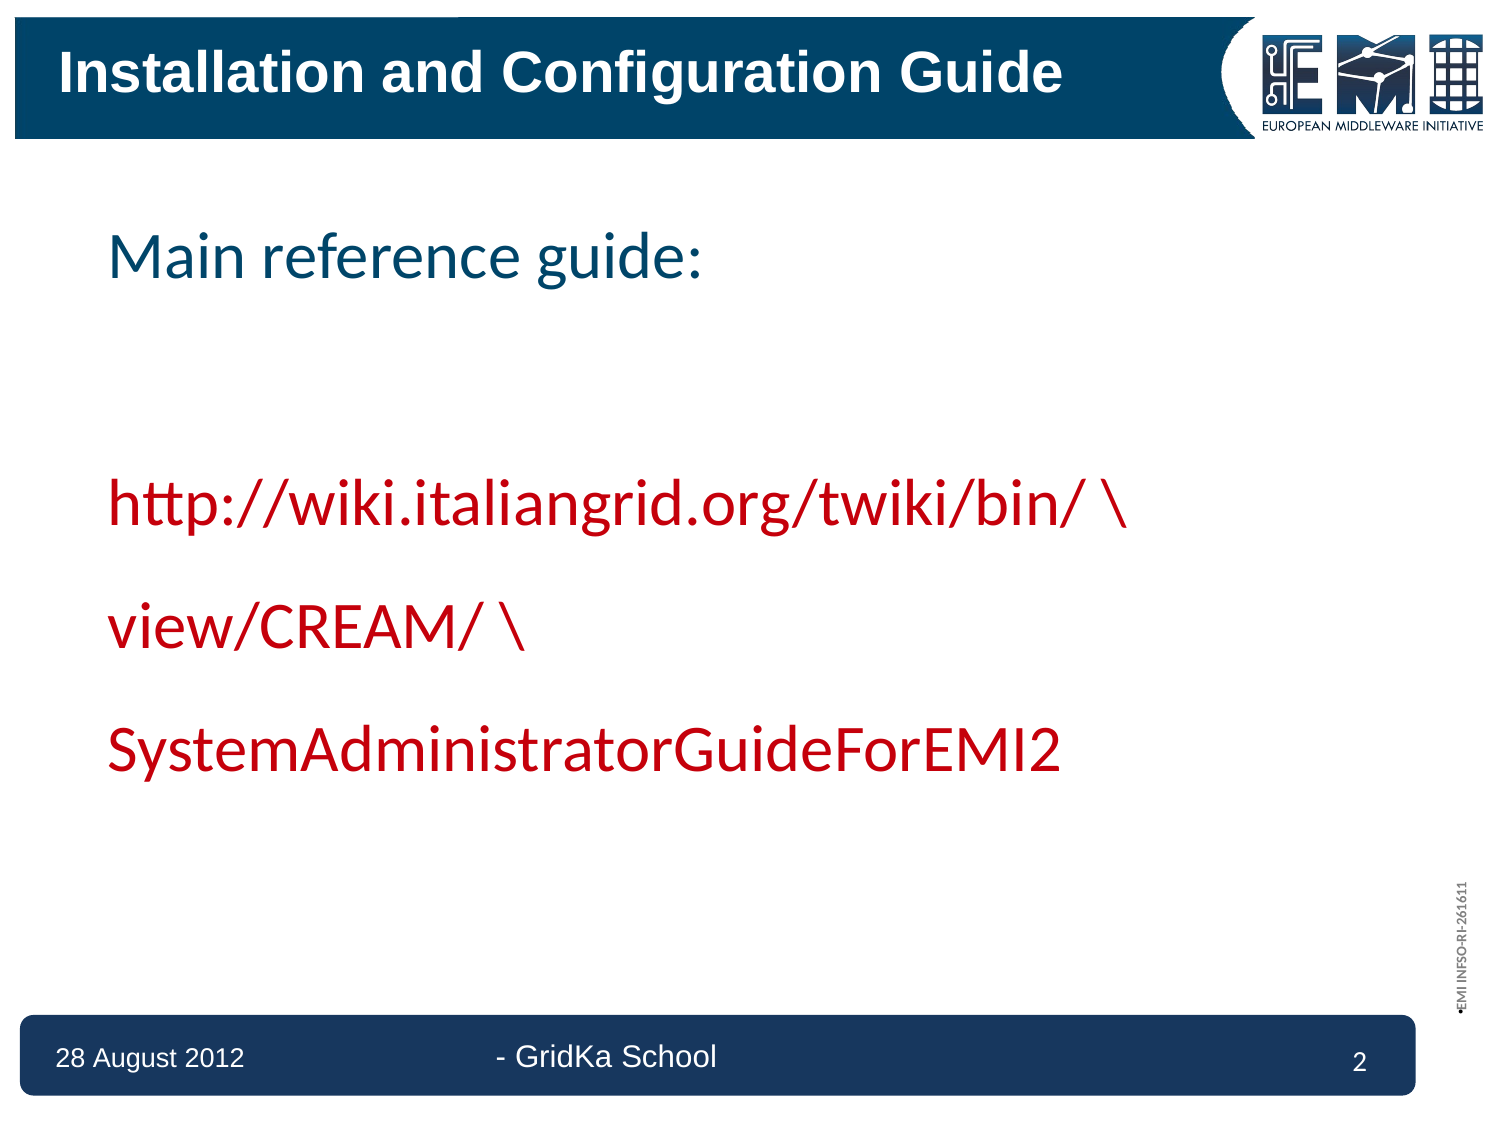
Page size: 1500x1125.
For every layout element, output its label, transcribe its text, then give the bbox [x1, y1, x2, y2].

picture [28, 17, 1255, 139]
picture [1262, 34, 1483, 131]
list Main reference guide: http://wiki.italiangrid.org/twiki/bin/ \ view/CREAM/ \ SystemAdministratorGuideForEMI2 [22, 204, 1391, 998]
text_box Installation and Configuration Guide [43, 26, 1135, 112]
picture [14, 17, 25, 139]
